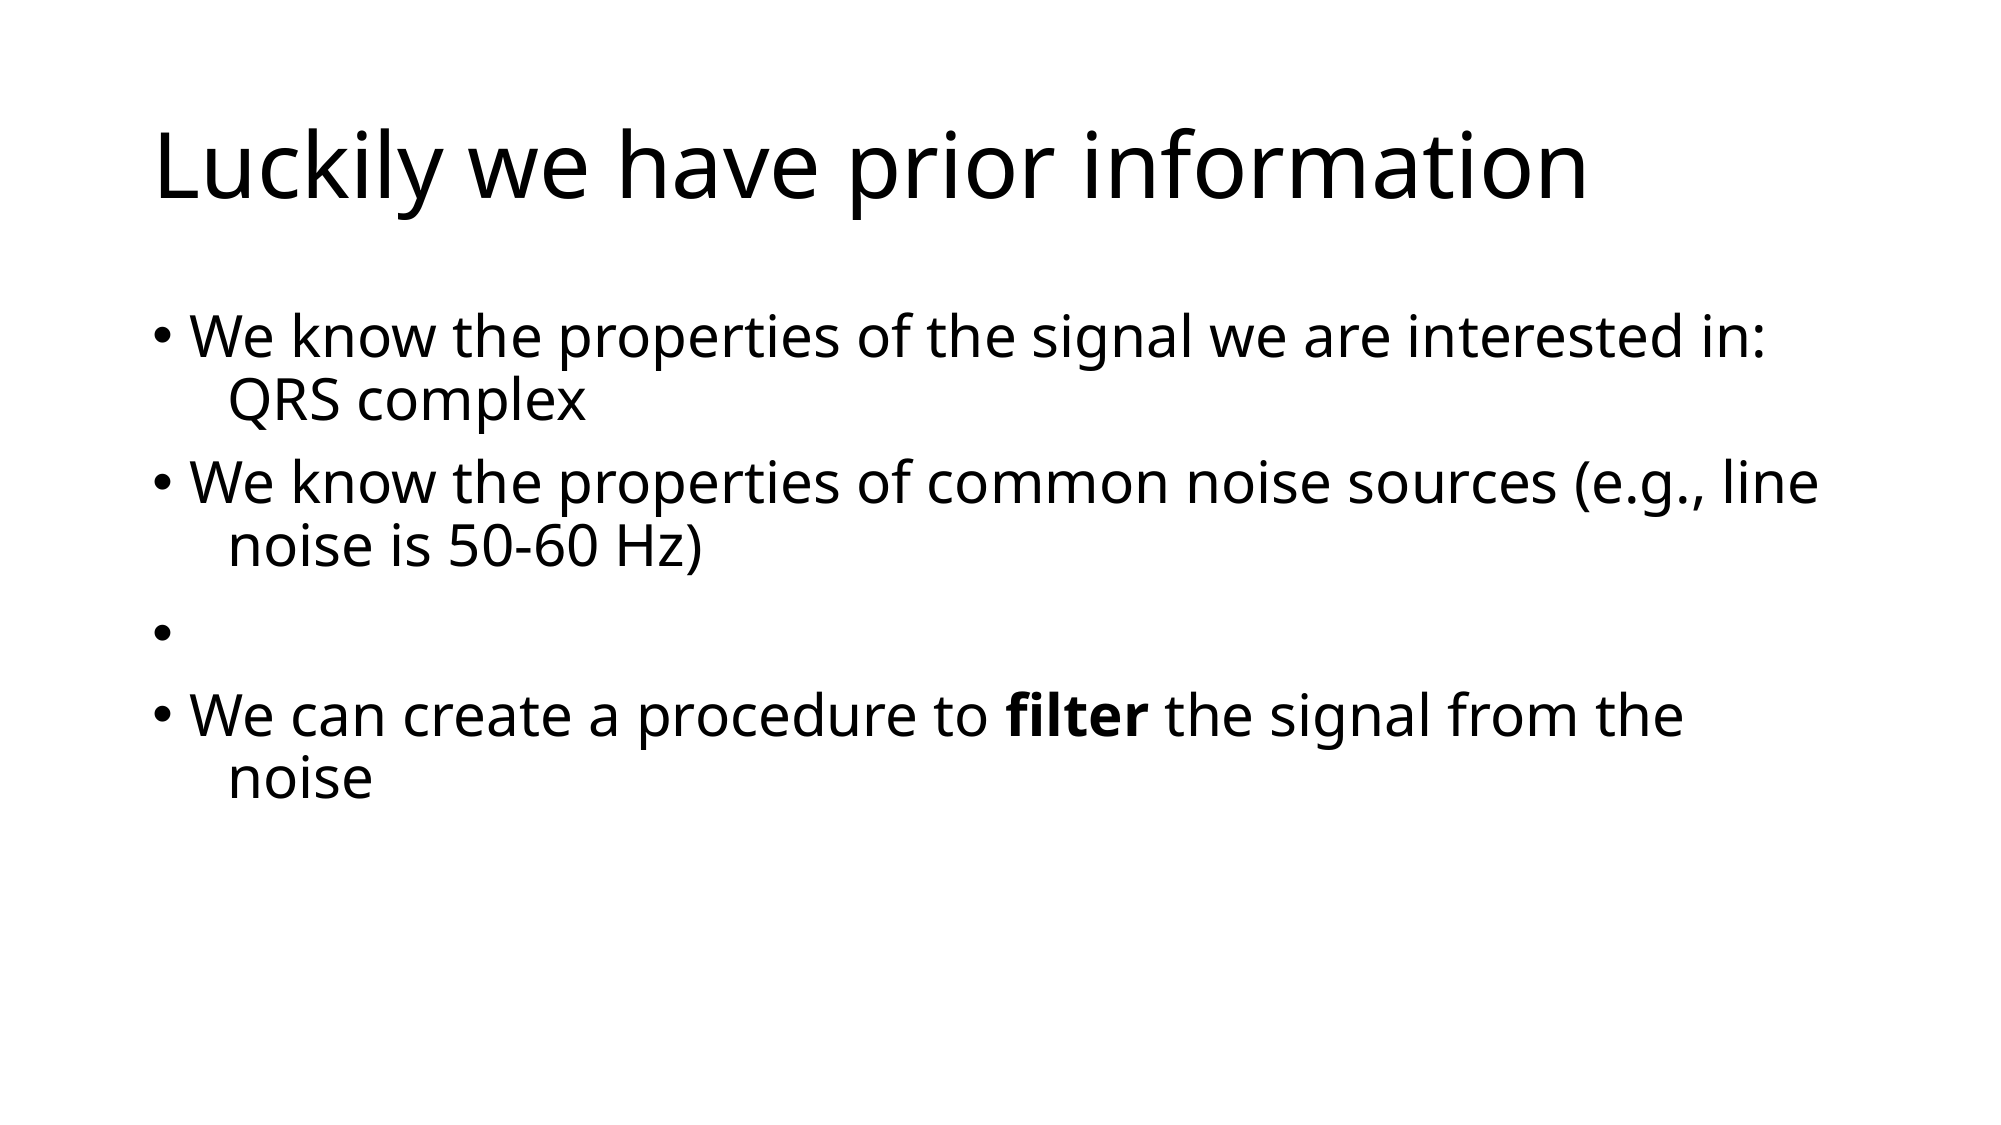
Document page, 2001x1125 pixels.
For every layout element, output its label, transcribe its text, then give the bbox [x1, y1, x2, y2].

title Luckily we have prior information [137, 59, 1863, 278]
list We know the properties of the signal we are interested in: QRS complex We know the properties of common noise sources (e.g., line noise is 50-60 Hz) We can create a procedure to filter the signal from the noise [137, 299, 1863, 1014]
